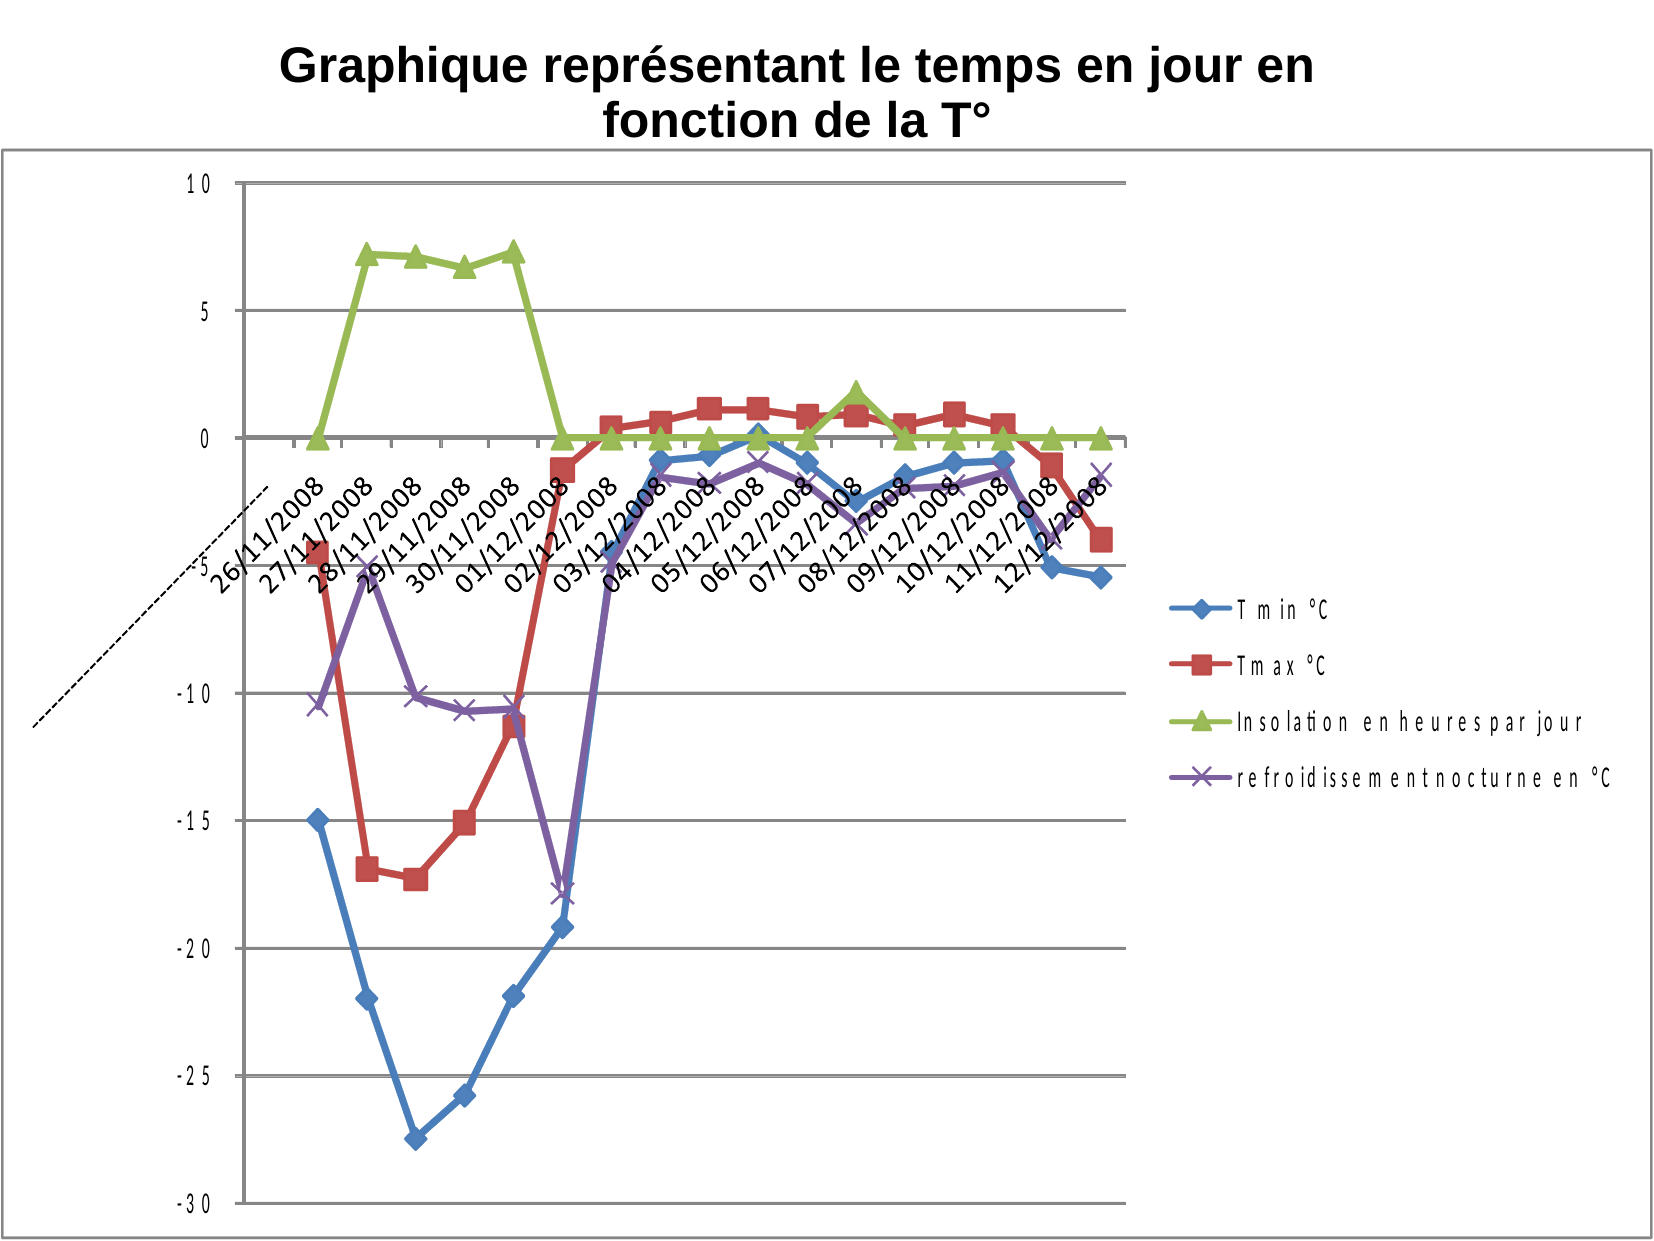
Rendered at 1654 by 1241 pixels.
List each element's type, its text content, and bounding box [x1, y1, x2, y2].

text_box Graphique représentant le temps en jour en fonction de la T° [206, 29, 1388, 159]
picture [0, 147, 1654, 1241]
